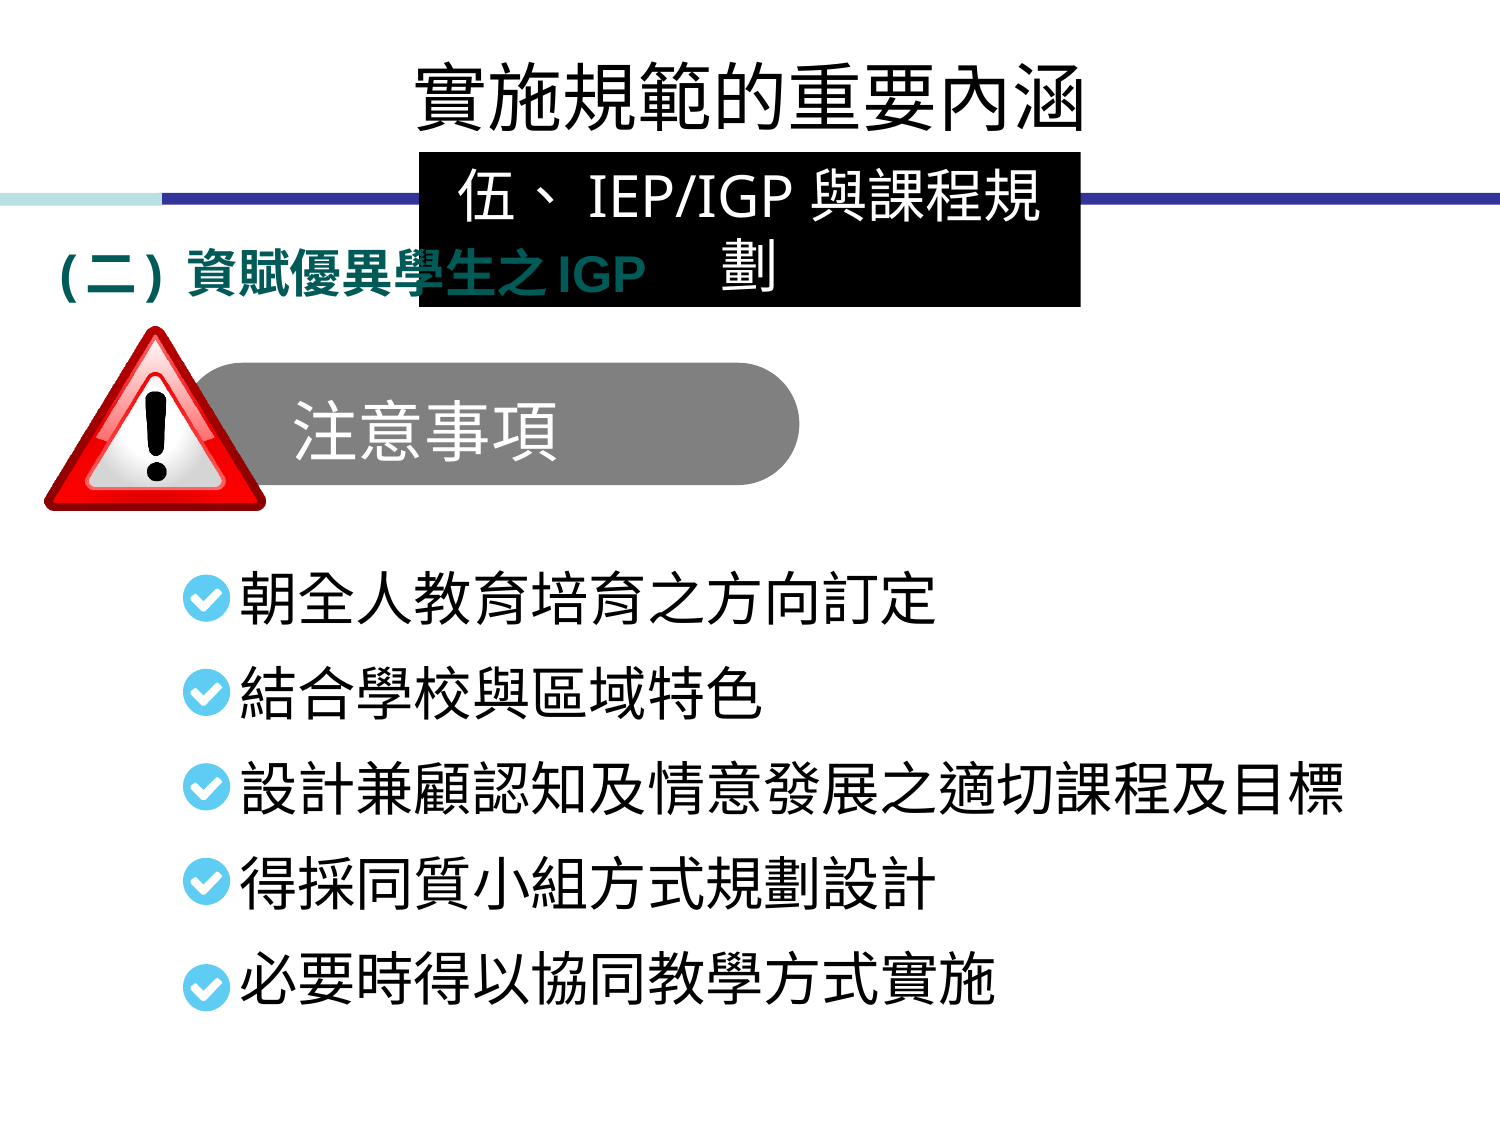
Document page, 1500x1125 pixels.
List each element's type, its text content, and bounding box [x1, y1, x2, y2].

text_box [182, 857, 231, 906]
text_box [182, 574, 231, 622]
text_box [182, 964, 231, 1012]
text_box 朝全人教育培育之方向訂定 結合學校與區域特色 設計兼顧認知及情意發展之適切課程及目標 得採同質小組方式規劃設計 必要時得以協同教學方式實施 [166, 562, 1471, 1013]
text_box 實施規範的重要內涵 [0, 42, 1500, 148]
picture [44, 326, 266, 511]
text_box [182, 763, 231, 811]
text_box [0, 192, 419, 206]
text_box [1081, 192, 1500, 205]
text_box [182, 668, 231, 716]
text_box (二) 資賦優異學生之IGP [44, 232, 1278, 310]
text_box 伍、IEP/IGP與課程規劃 [419, 152, 1081, 232]
text_box 注意事項 [266, 364, 798, 483]
